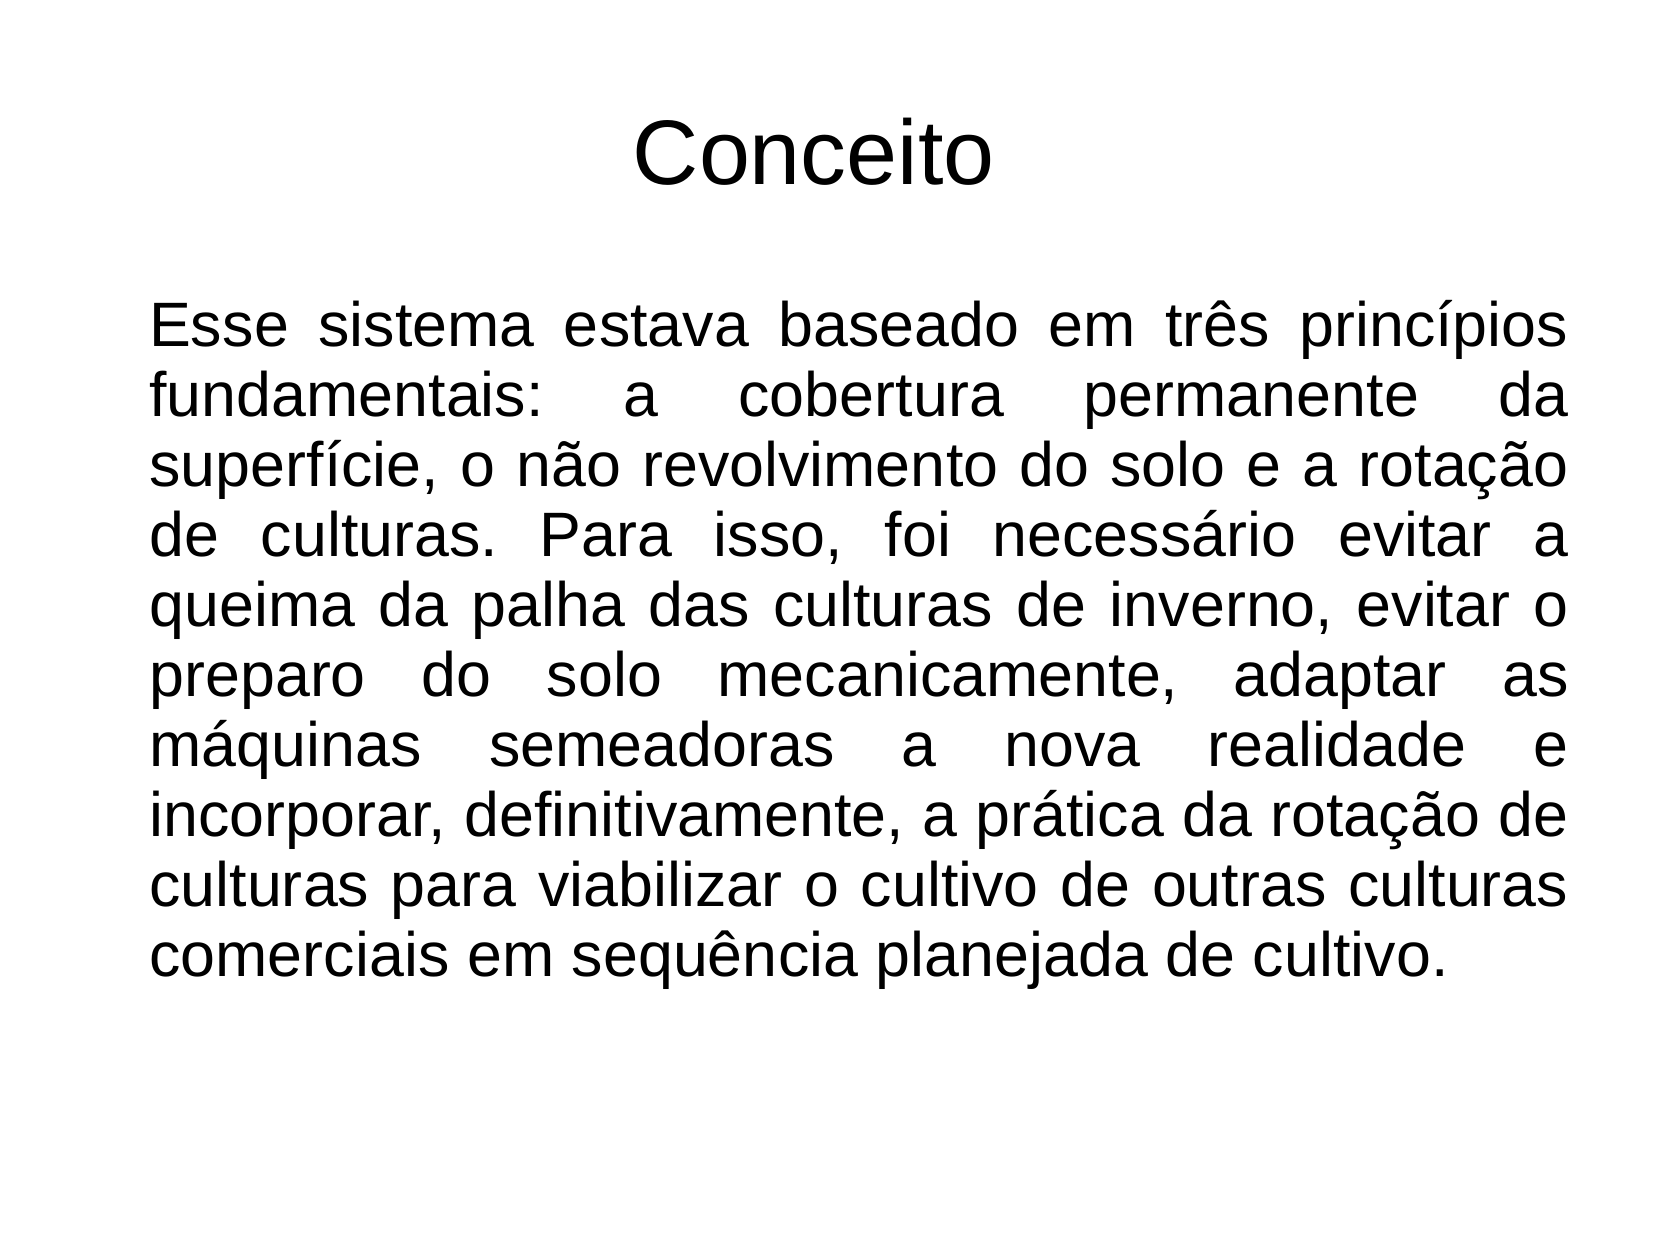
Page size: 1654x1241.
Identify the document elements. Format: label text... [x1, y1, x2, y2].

list Esse sistema estava baseado em três princípios fundamentais: a cobertura permanente da superfície, o não revolvimento do solo e a rotação de culturas. Para isso, foi necessário evitar a queima da palha das culturas de inverno, evitar o preparo do solo mecanicamente, adaptar as máquinas semeadoras a nova realidade e incorporar, definitivamente, a prática da rotação de culturas para viabilizar o cultivo de outras culturas comerciais em sequência planejada de cultivo. [82, 290, 1571, 1010]
title Conceito [82, 49, 1571, 257]
